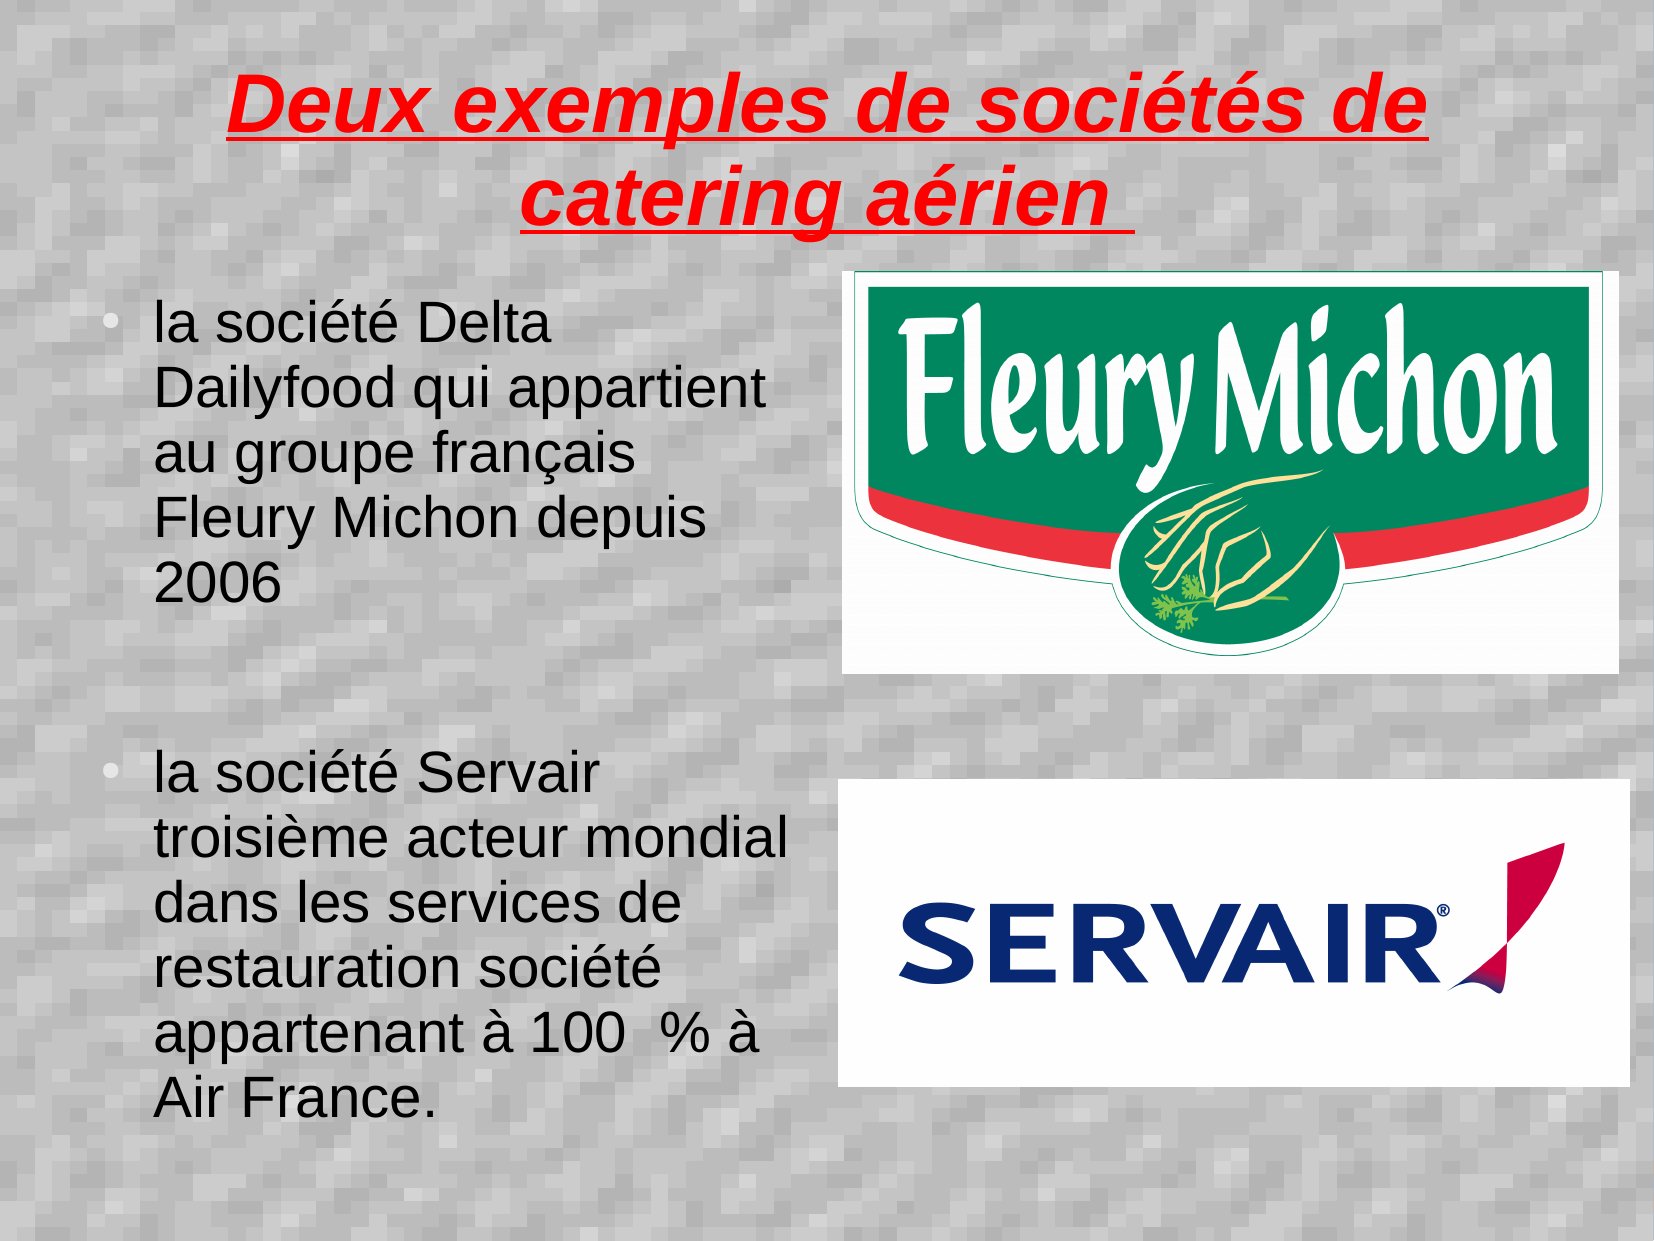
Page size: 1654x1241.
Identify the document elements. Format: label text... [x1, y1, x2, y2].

list la société Delta Dailyfood qui appartient au groupe français Fleury Michon depuis 2006 la société Servair troisième acteur mondial dans les services de restauration société appartenant à 100 % à Air France. [82, 290, 809, 1127]
title Deux exemples de sociétés de catering aérien [121, 46, 1534, 254]
picture [0, 0, 1654, 1241]
